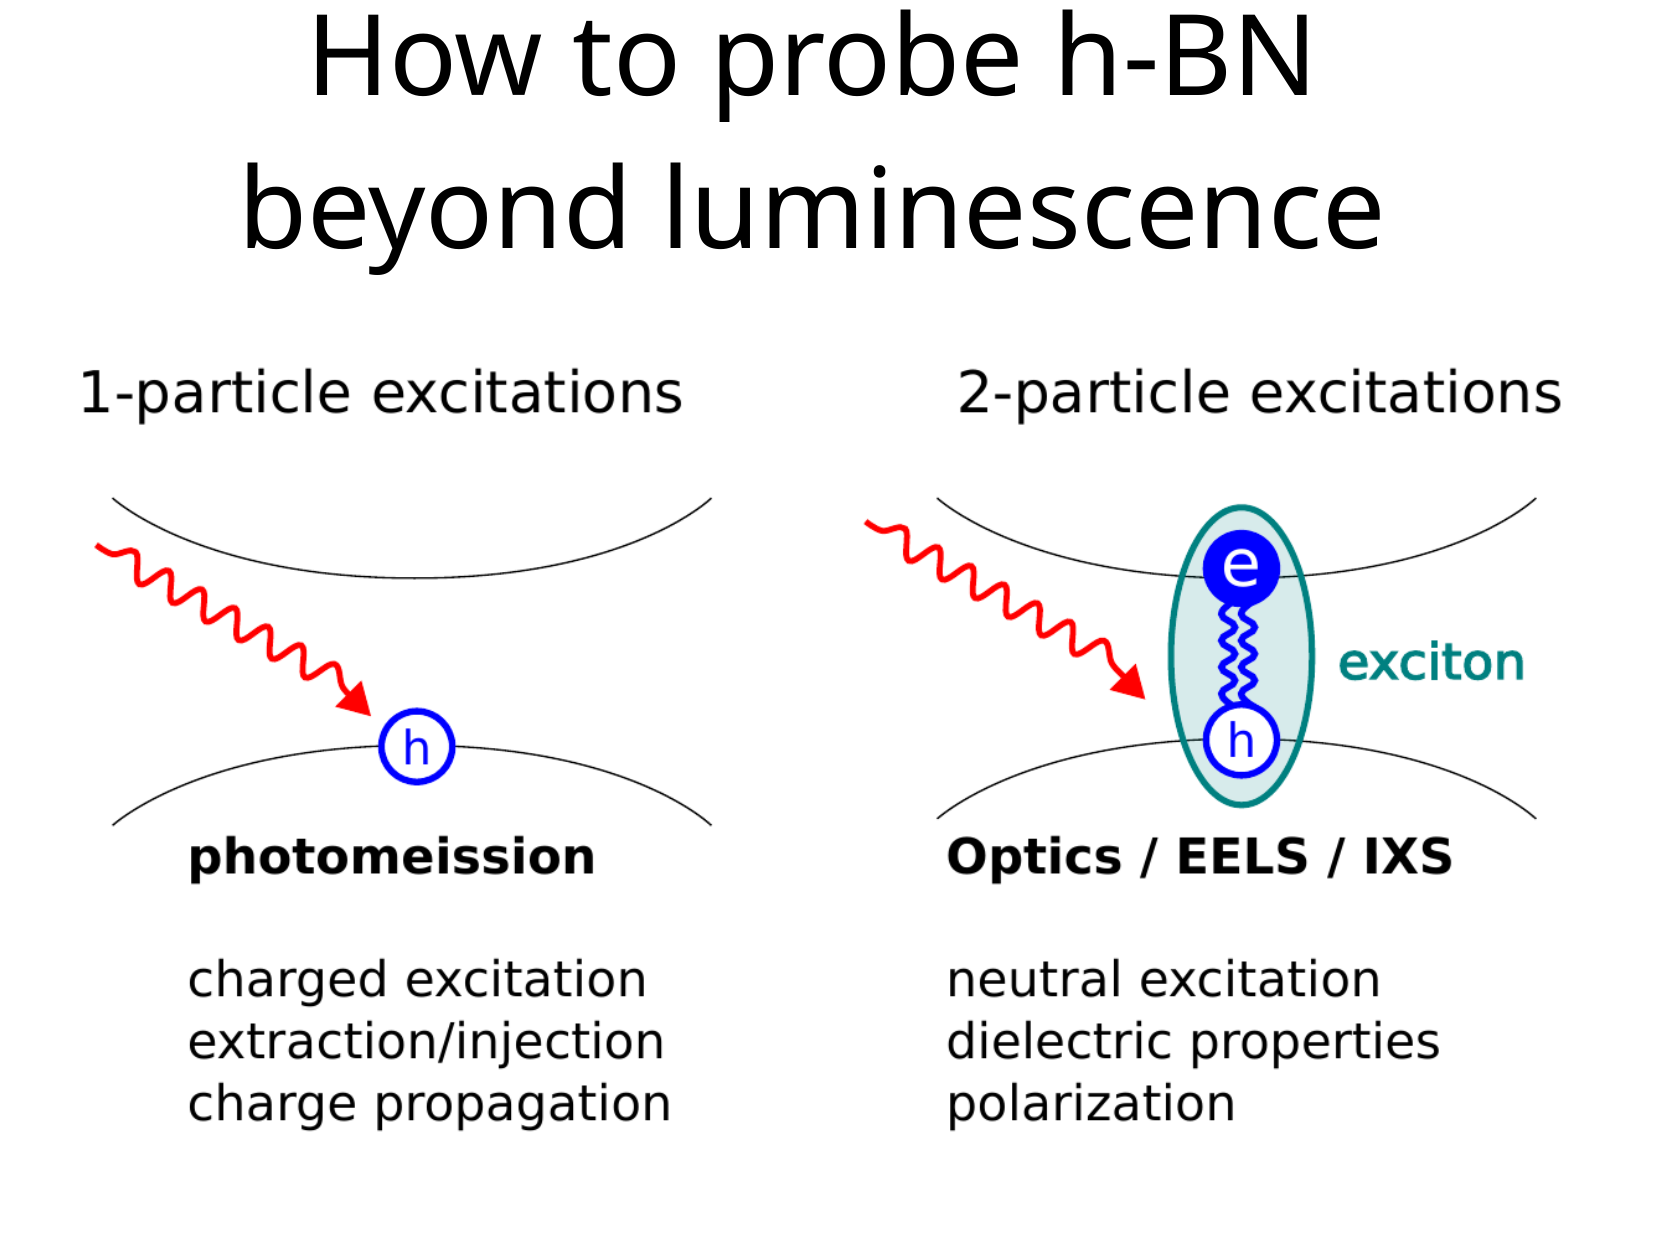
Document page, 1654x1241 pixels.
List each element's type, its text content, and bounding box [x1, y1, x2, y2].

picture [4, 333, 1651, 1191]
title How to probe h-BN beyond luminescence [82, 0, 1572, 267]
